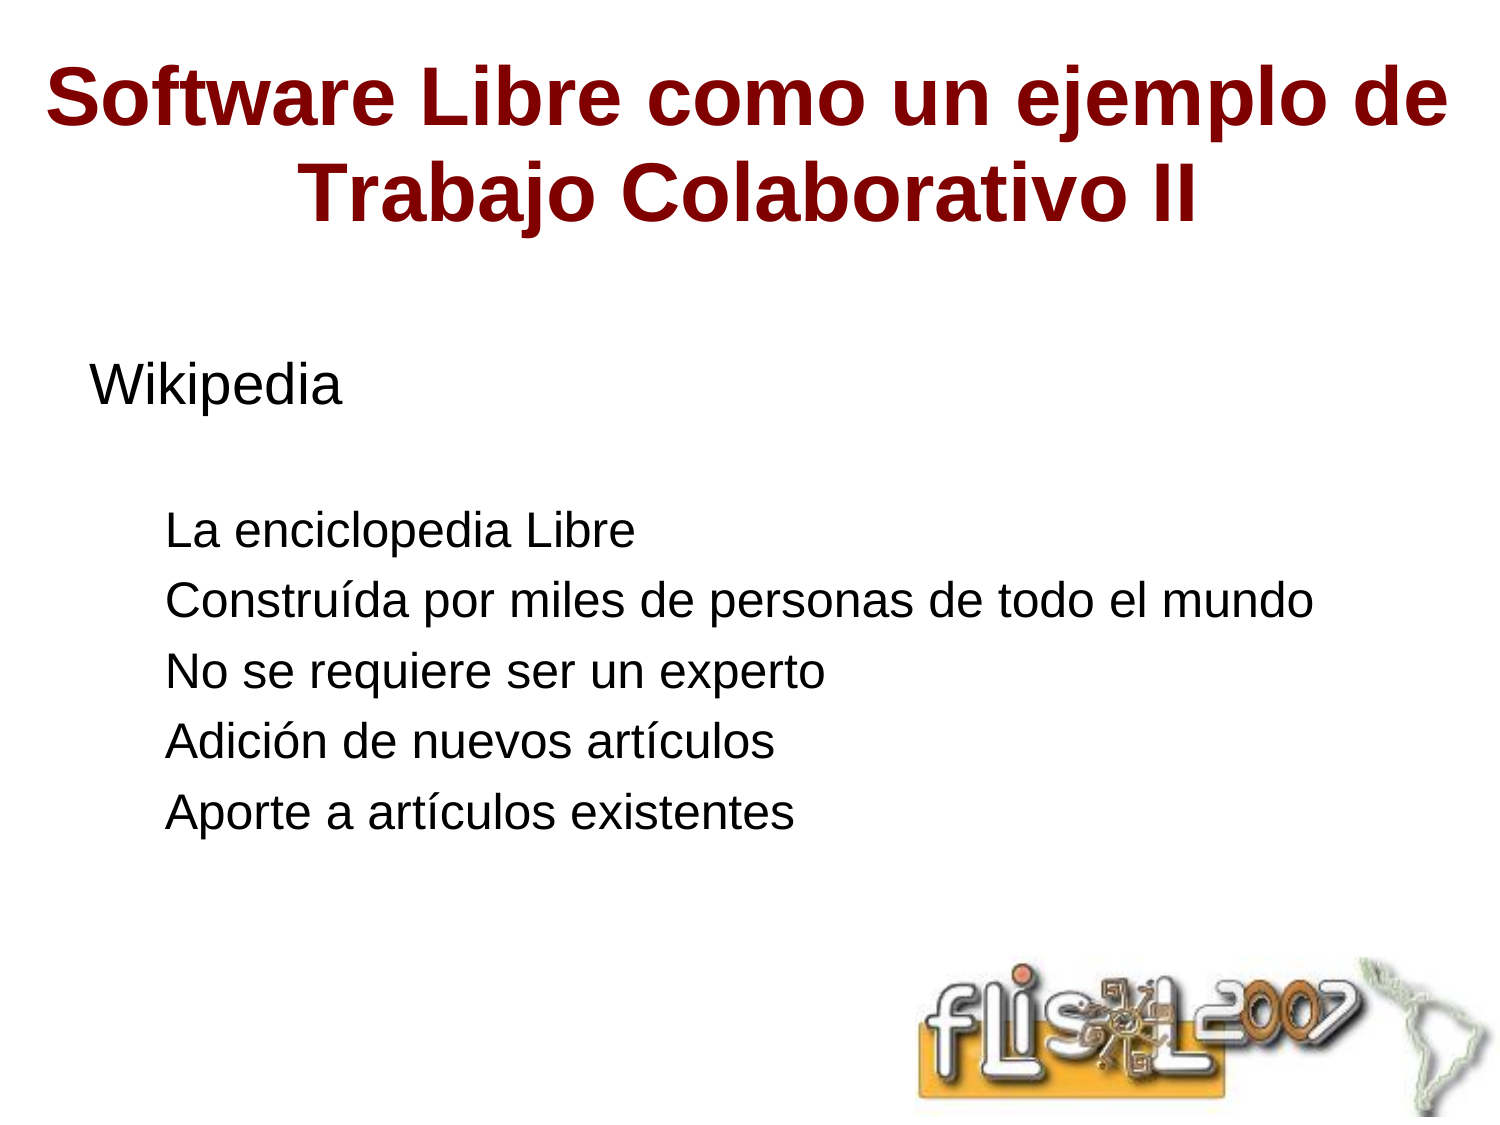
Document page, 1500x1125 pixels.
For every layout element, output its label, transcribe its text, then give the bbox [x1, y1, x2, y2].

picture [915, 956, 1500, 1117]
text_box Software Libre como un ejemplo de Trabajo Colaborativo II [30, 33, 1467, 253]
list Wikipedia La enciclopedia Libre Construída por miles de personas de todo el mundo No se requiere ser un experto Adición de nuevos artículos Aporte a artículos existentes [75, 262, 1426, 1006]
